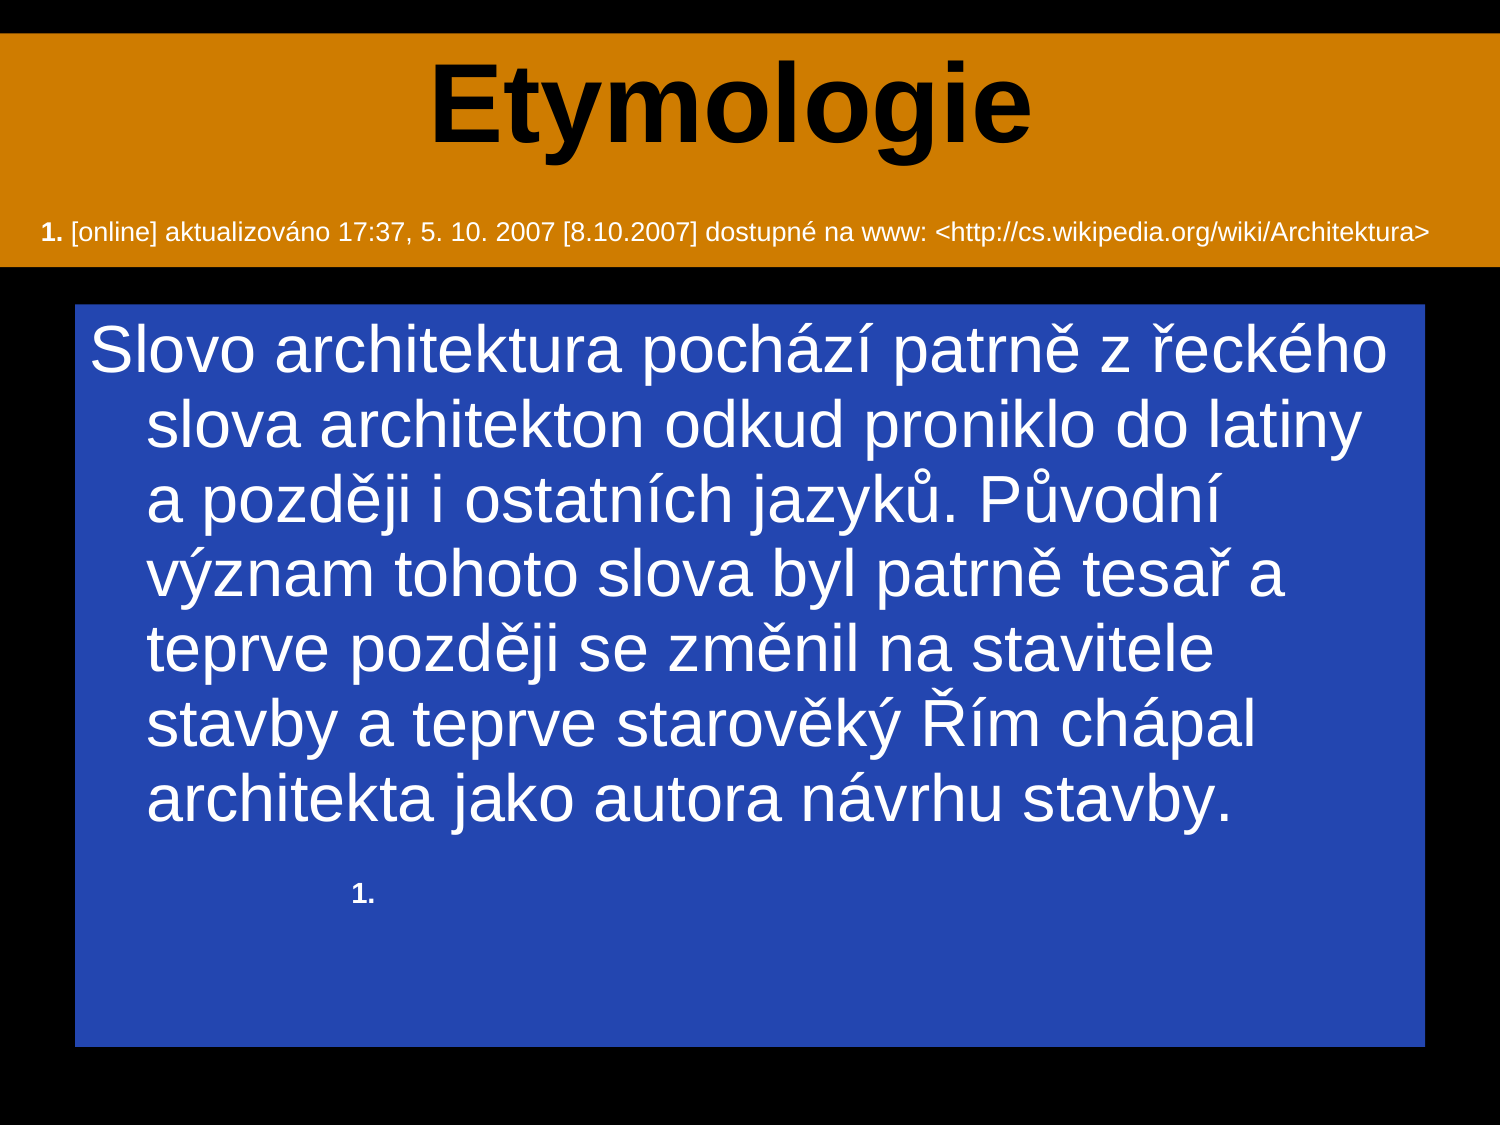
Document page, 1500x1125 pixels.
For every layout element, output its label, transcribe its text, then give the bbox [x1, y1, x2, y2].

text_box 1. [336, 869, 444, 918]
list Slovo architektura pochází patrně z řeckého slova architekton odkud proniklo do latiny a později i ostatních jazyků. Původní význam tohoto slova byl patrně tesař a teprve později se změnil na stavitele stavby a teprve starověký Řím chápal architekta jako autora návrhu stavby. [75, 304, 1426, 1047]
title Etymologie 1. [online] aktualizováno 17:37, 5. 10. 2007 [8.10.2007] dostupné na www: <http://cs.wikipedia.org/wiki/Architektura> [0, 33, 1500, 268]
